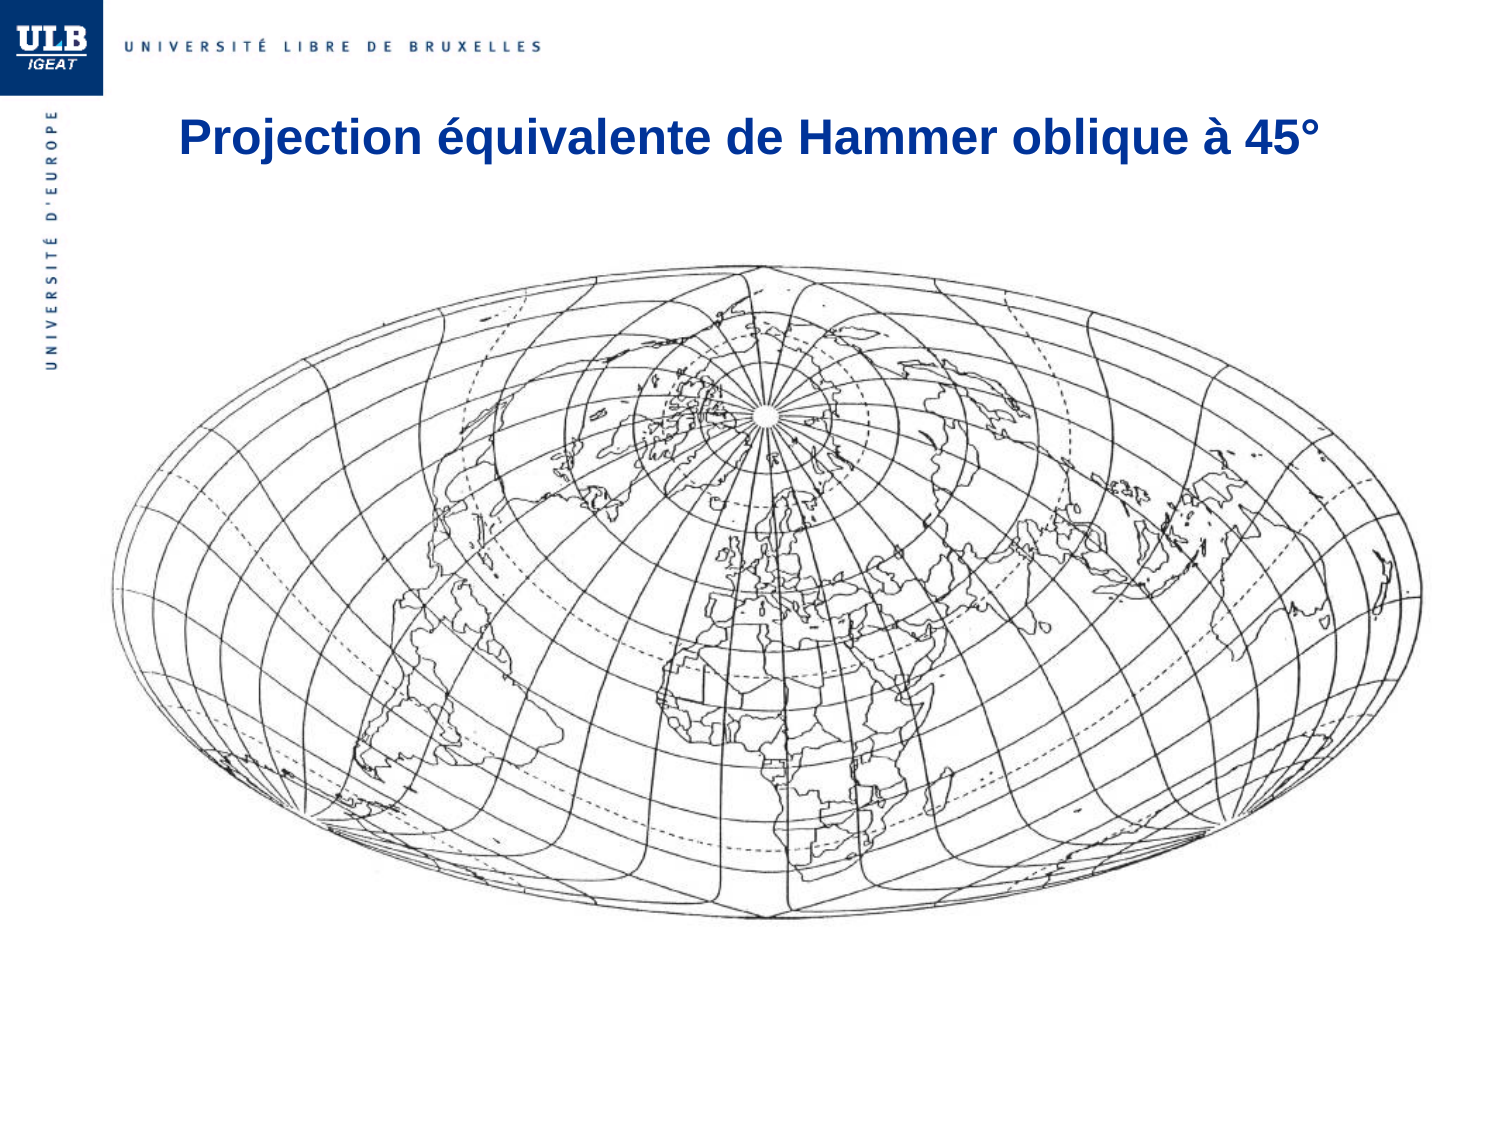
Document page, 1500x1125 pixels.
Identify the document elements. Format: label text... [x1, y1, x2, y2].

title Projection équivalente de Hammer oblique à 45° [112, 99, 1388, 175]
picture [0, 0, 1500, 1125]
